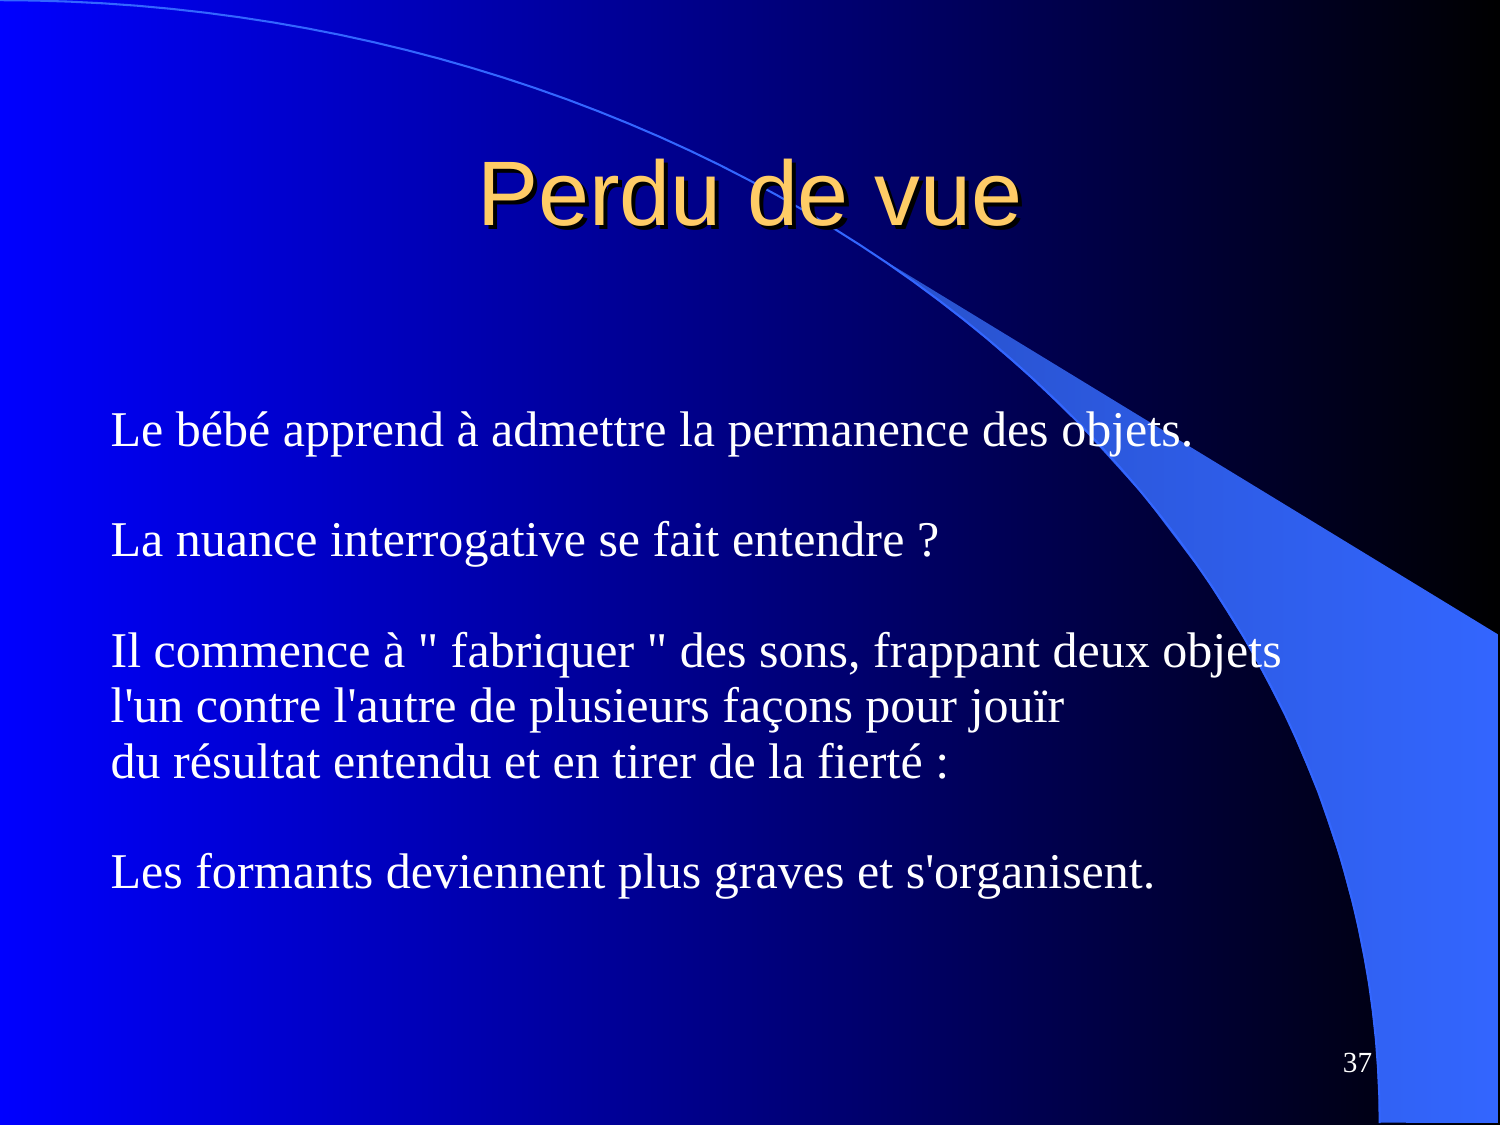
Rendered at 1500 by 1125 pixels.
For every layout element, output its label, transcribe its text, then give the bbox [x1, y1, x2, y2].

text_box Le bébé apprend à admettre la permanence des objets. La nuance interrogative se fait entendre ? Il commence à " fabriquer " des sons, frappant deux objets l'un contre l'autre de plusieurs façons pour jouïr du résultat entendu et en tirer de la fierté : Les formants deviennent plus graves et s'organisent. [95, 394, 1311, 908]
title Perdu de vue [112, 99, 1388, 288]
